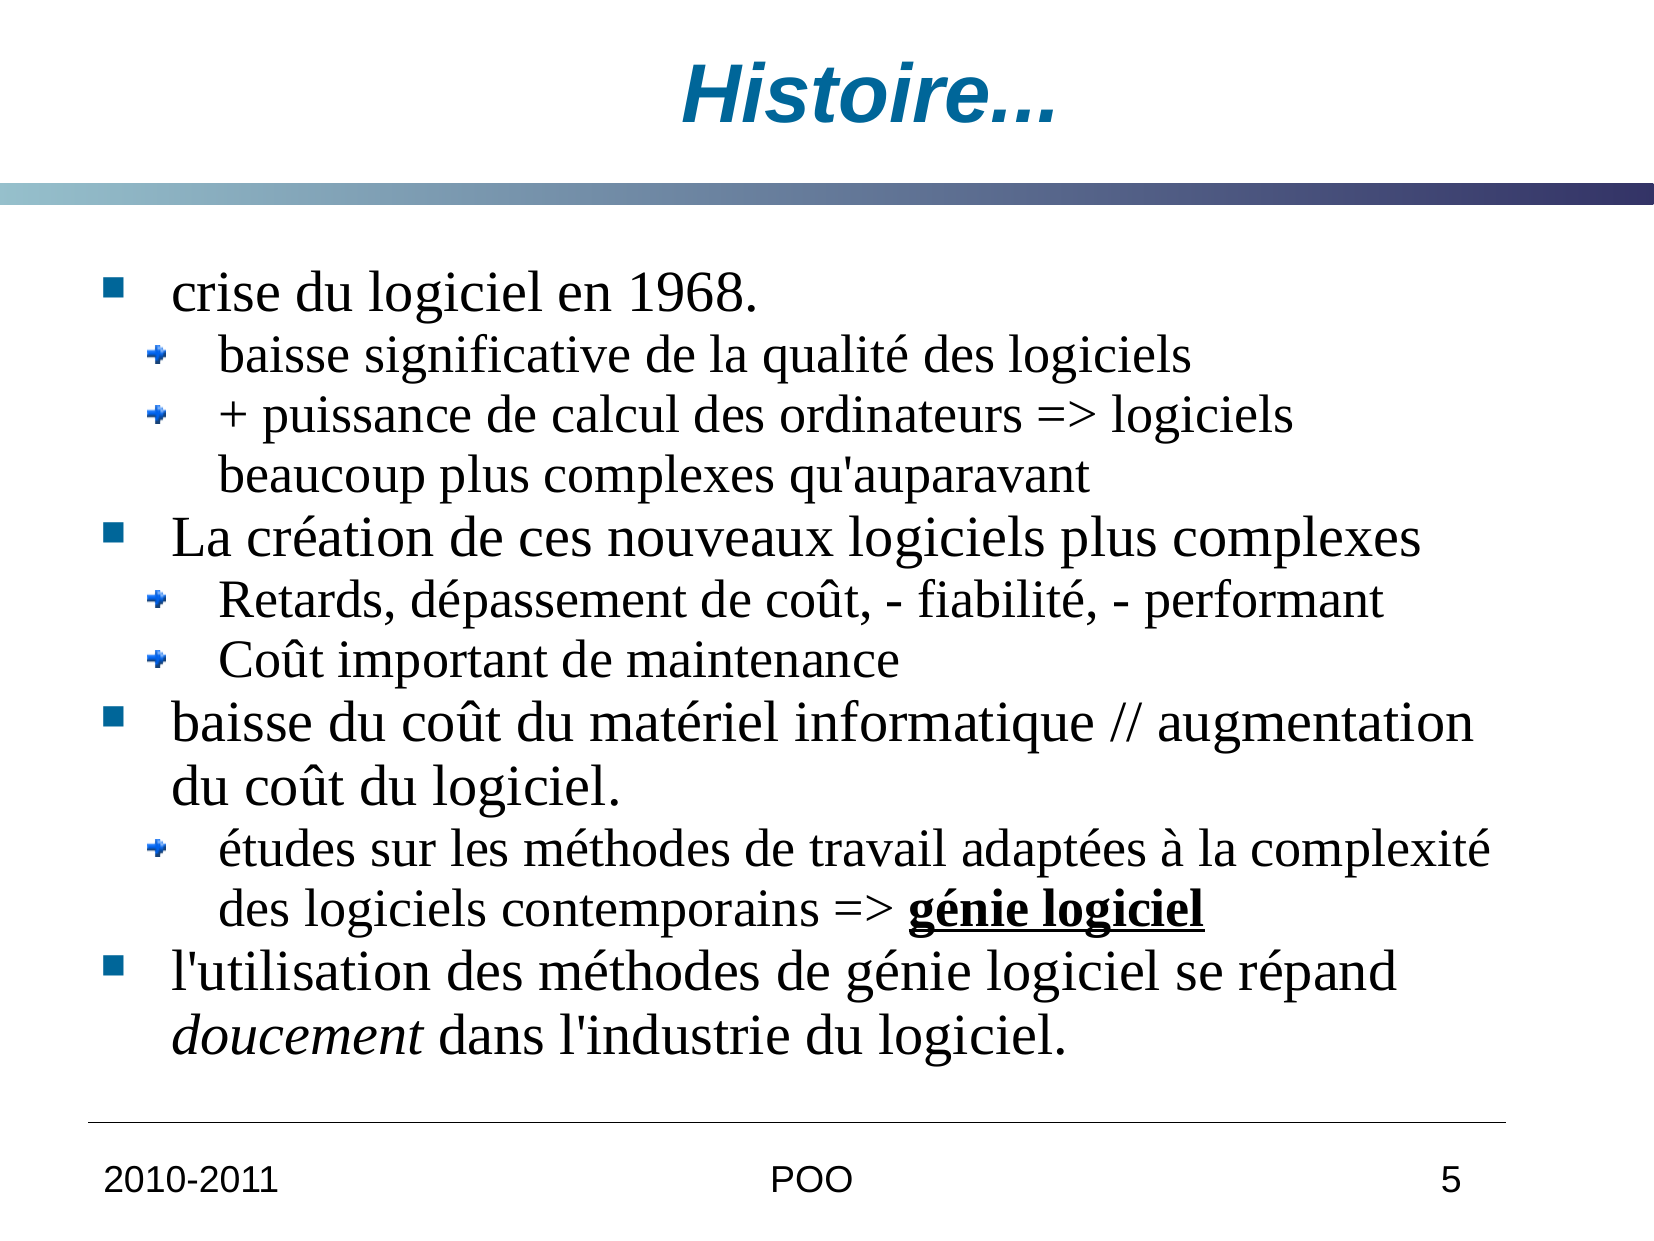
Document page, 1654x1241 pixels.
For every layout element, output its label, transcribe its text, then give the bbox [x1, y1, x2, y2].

list crise du logiciel en 1968. baisse significative de la qualité des logiciels + puissance de calcul des ordinateurs => logiciels beaucoup plus complexes qu'auparavant La création de ces nouveaux logiciels plus complexes Retards, dépassement de coût, - fiabilité, - performant Coût important de maintenance baisse du coût du matériel informatique // augmentation du coût du logiciel. études sur les méthodes de travail adaptées à la complexité des logiciels contemporains => génie logiciel l'utilisation des méthodes de génie logiciel se répand doucement dans l'industrie du logiciel. [88, 259, 1499, 1087]
title Histoire... [236, 9, 1506, 178]
